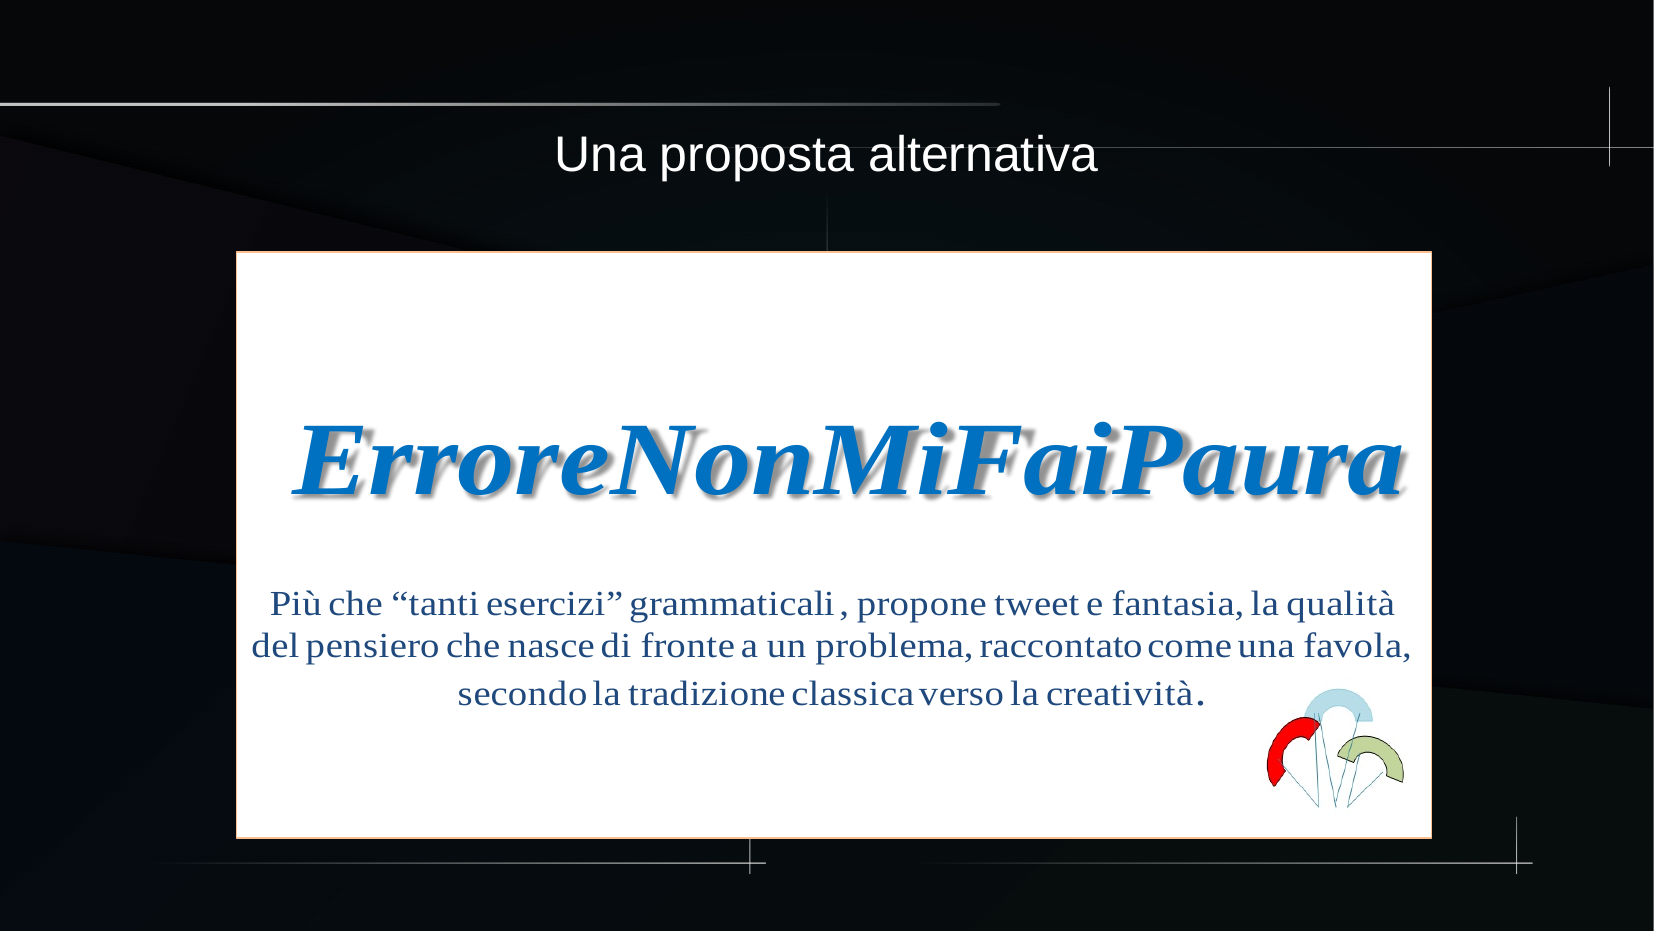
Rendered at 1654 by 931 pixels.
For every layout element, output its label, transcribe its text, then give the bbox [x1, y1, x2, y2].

picture [0, 0, 1654, 931]
text_box Una proposta alternativa [236, 118, 1418, 189]
